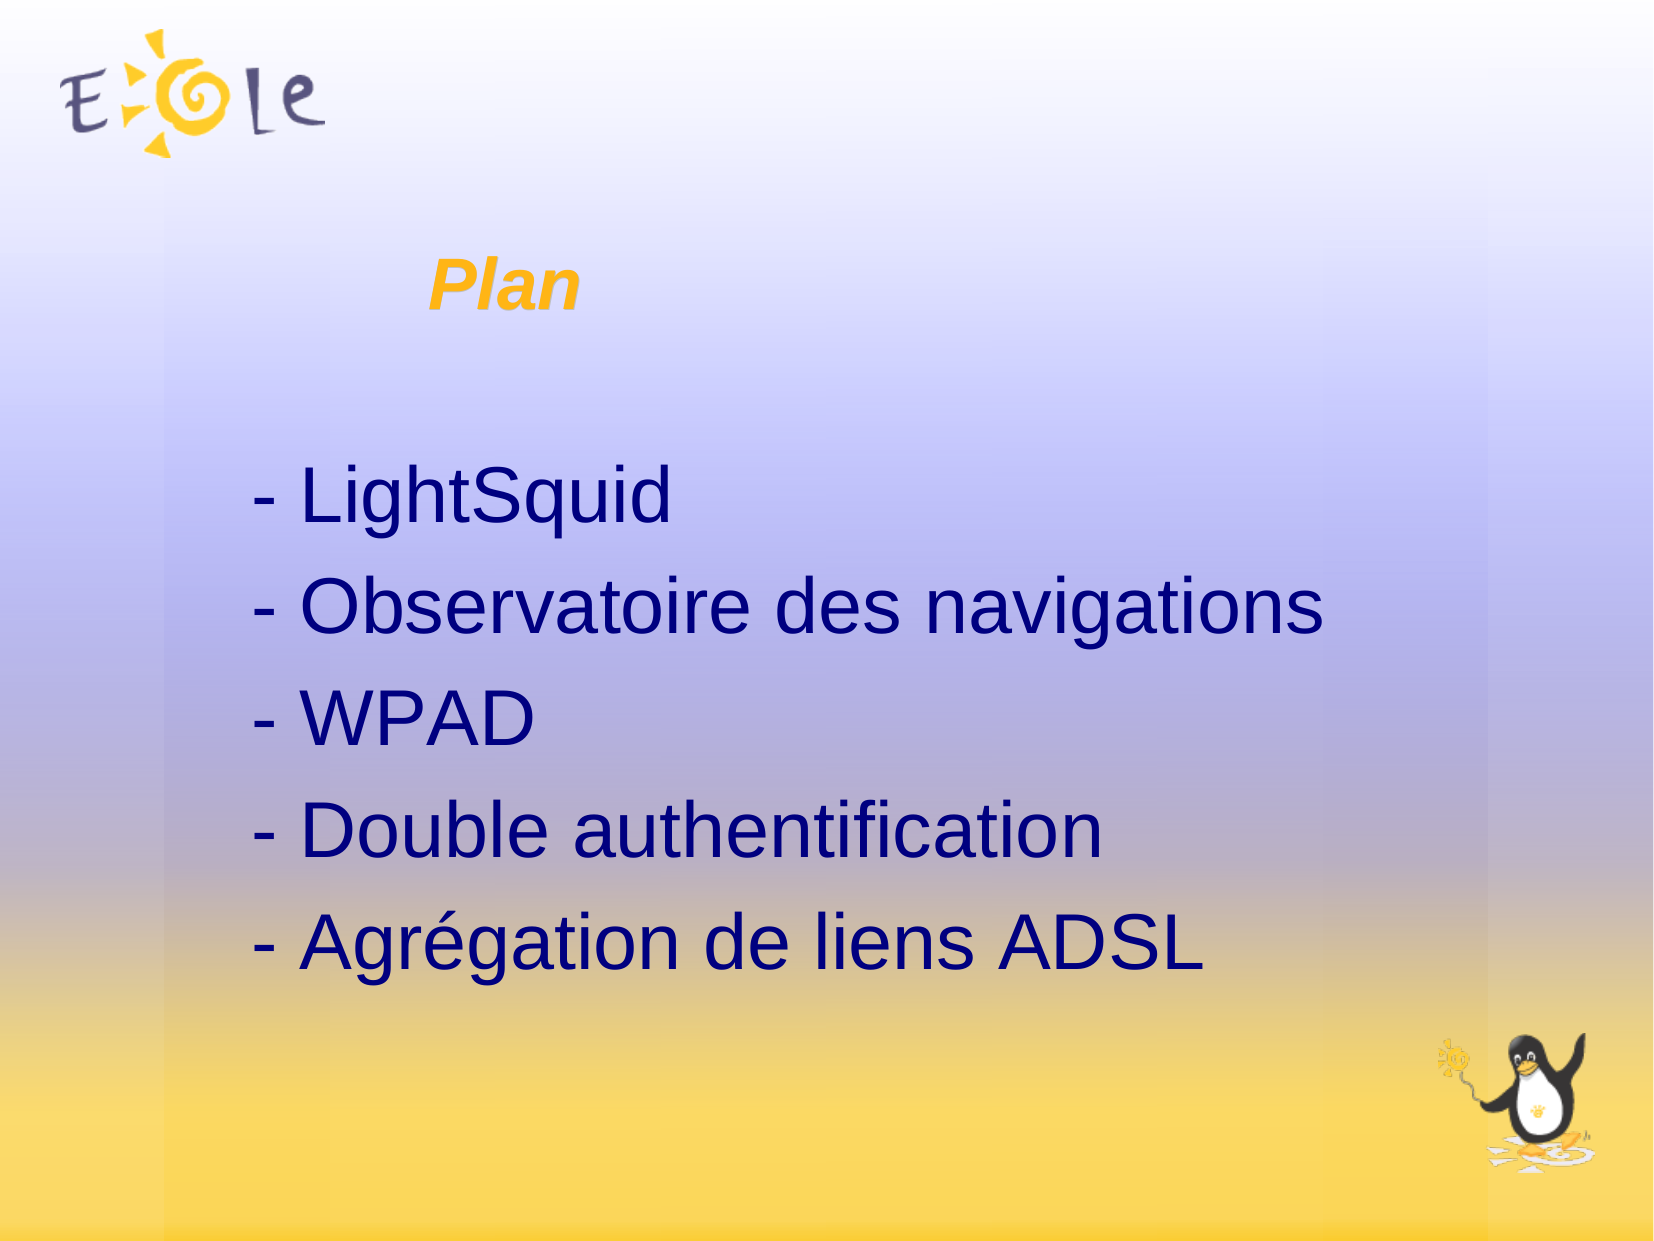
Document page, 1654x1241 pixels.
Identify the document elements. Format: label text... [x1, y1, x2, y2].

picture [0, 0, 1654, 1241]
text_box Plan [413, 236, 570, 346]
text_box - LightSquid - Observatoire des navigations - WPAD - Double authentification - Agrégation de liens ADSL [236, 442, 1230, 1163]
